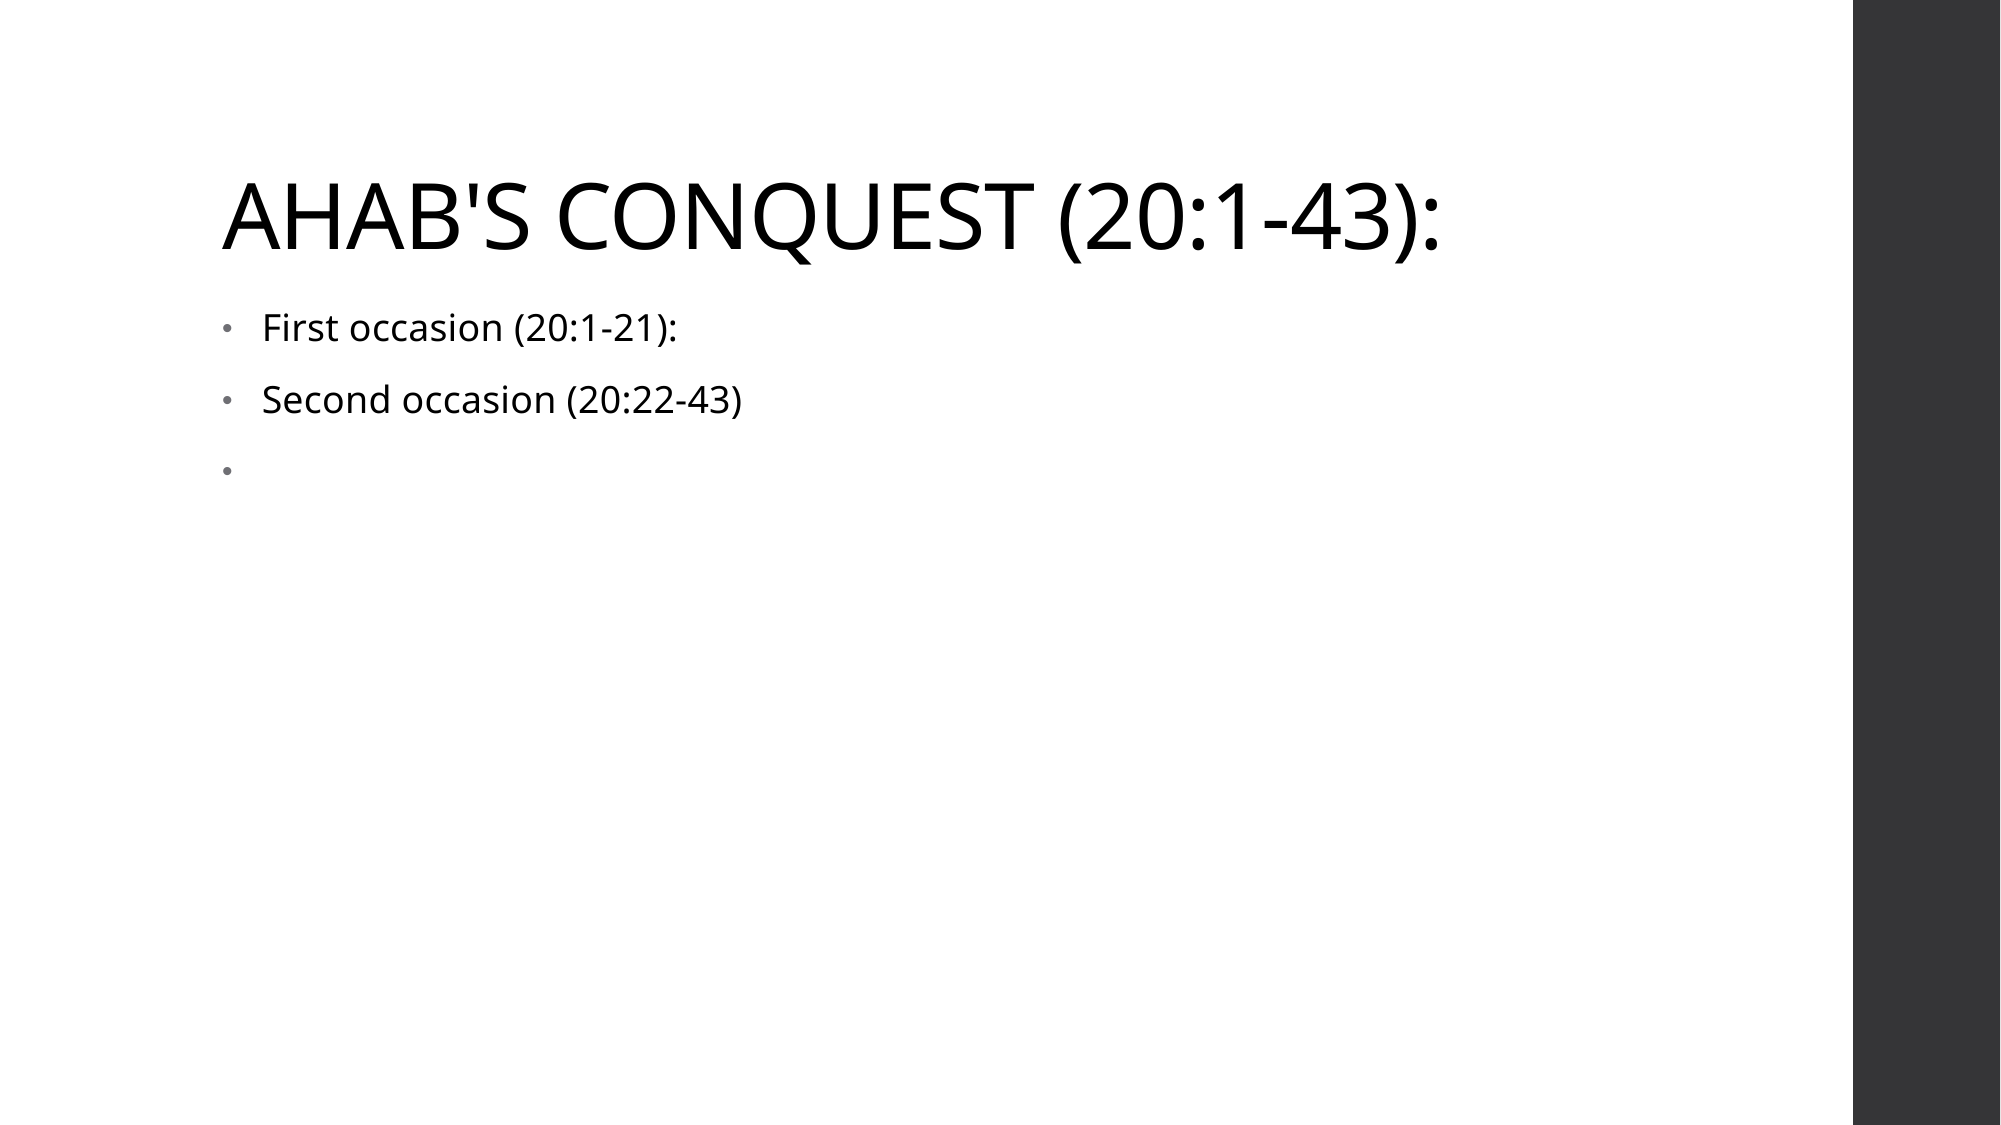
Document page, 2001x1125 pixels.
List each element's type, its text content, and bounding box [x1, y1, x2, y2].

title AHAB'S CONQUEST (20:1-43): [206, 60, 1797, 278]
list First occasion (20:1-21): Second occasion (20:22-43) [206, 299, 1617, 1014]
